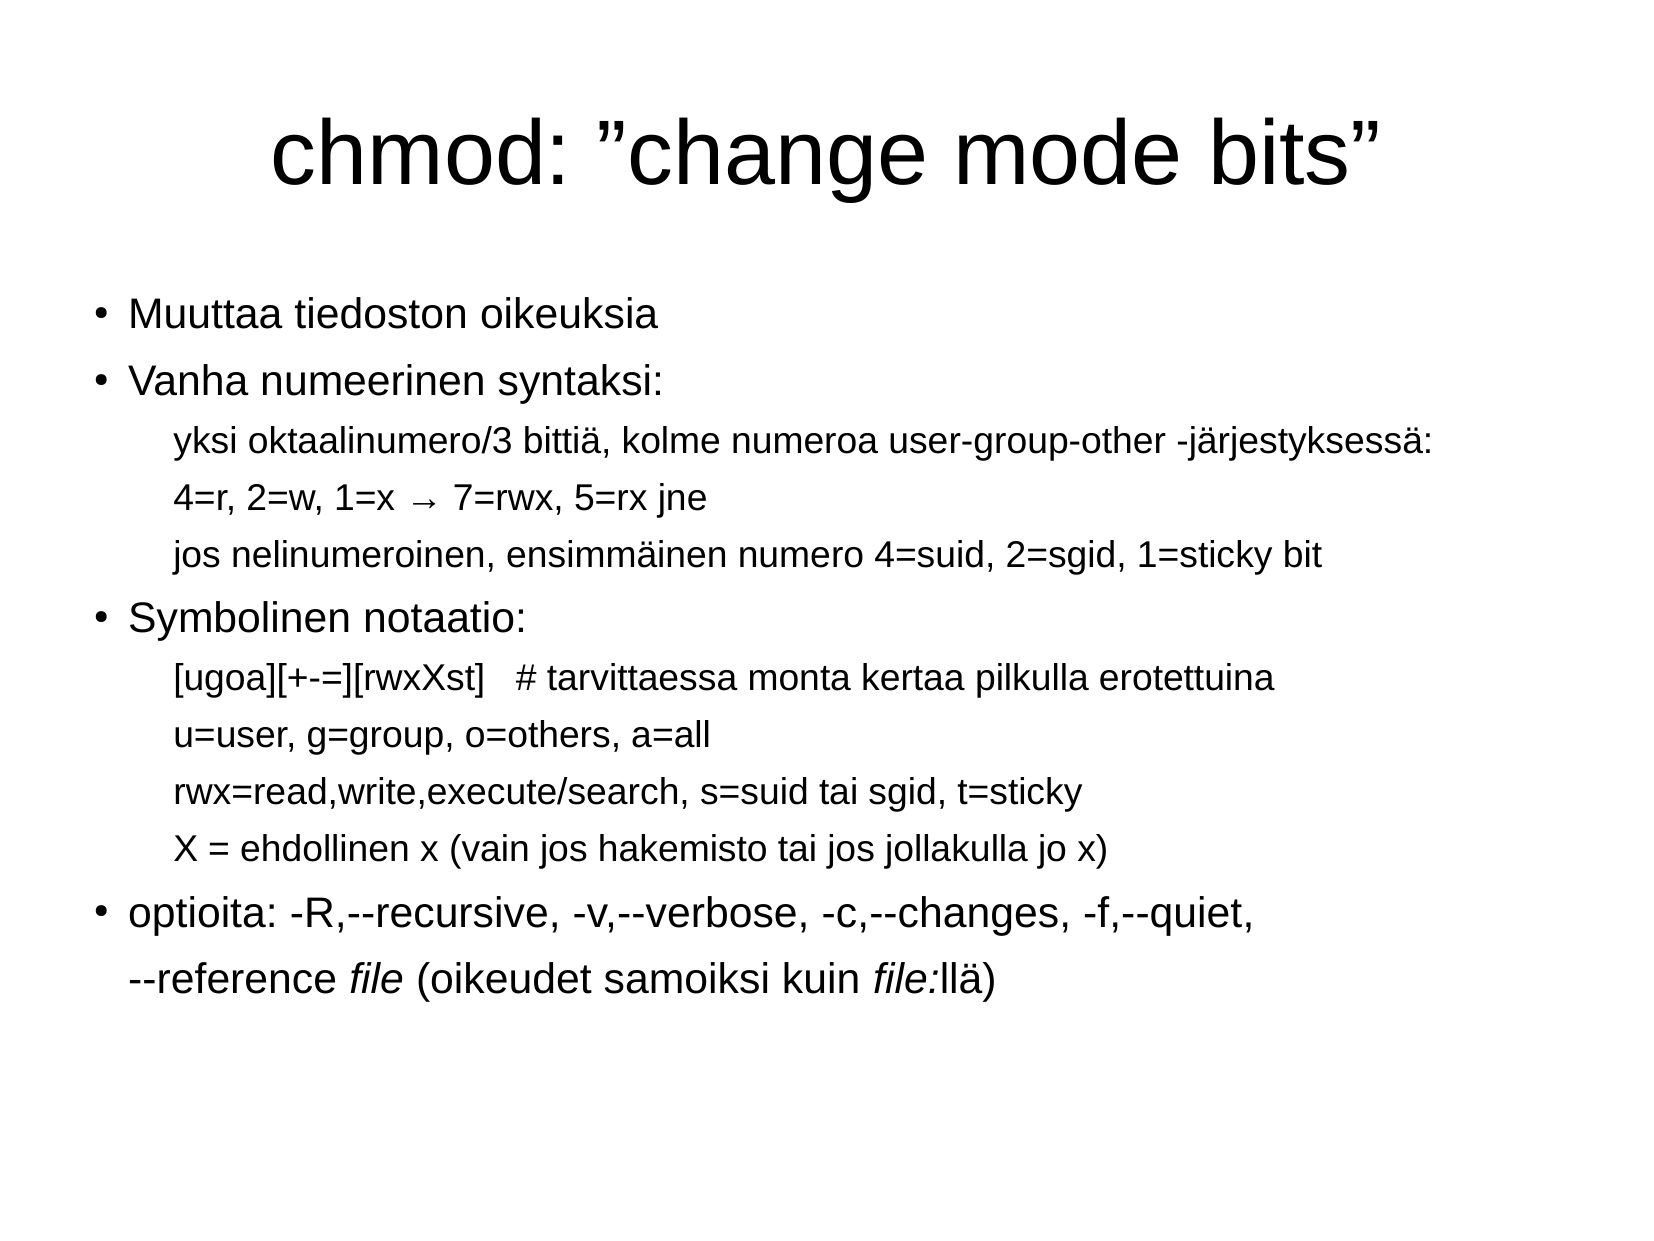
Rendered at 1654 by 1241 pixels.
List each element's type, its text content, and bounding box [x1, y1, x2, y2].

list Muuttaa tiedoston oikeuksia Vanha numeerinen syntaksi: yksi oktaalinumero/3 bittiä, kolme numeroa user-group-other -järjestyksessä: 4=r, 2=w, 1=x → 7=rwx, 5=rx jne jos nelinumeroinen, ensimmäinen numero 4=suid, 2=sgid, 1=sticky bit Symbolinen notaatio: [ugoa][+-=][rwxXst] # tarvittaessa monta kertaa pilkulla erotettuina u=user, g=group, o=others, a=all rwx=read,write,execute/search, s=suid tai sgid, t=sticky X = ehdollinen x (vain jos hakemisto tai jos jollakulla jo x) optioita: -R,--recursive, -v,--verbose, -c,--changes, -f,--quiet, --reference file (oikeudet samoiksi kuin file:llä) [82, 290, 1571, 1010]
title chmod: ”change mode bits” [82, 49, 1571, 257]
